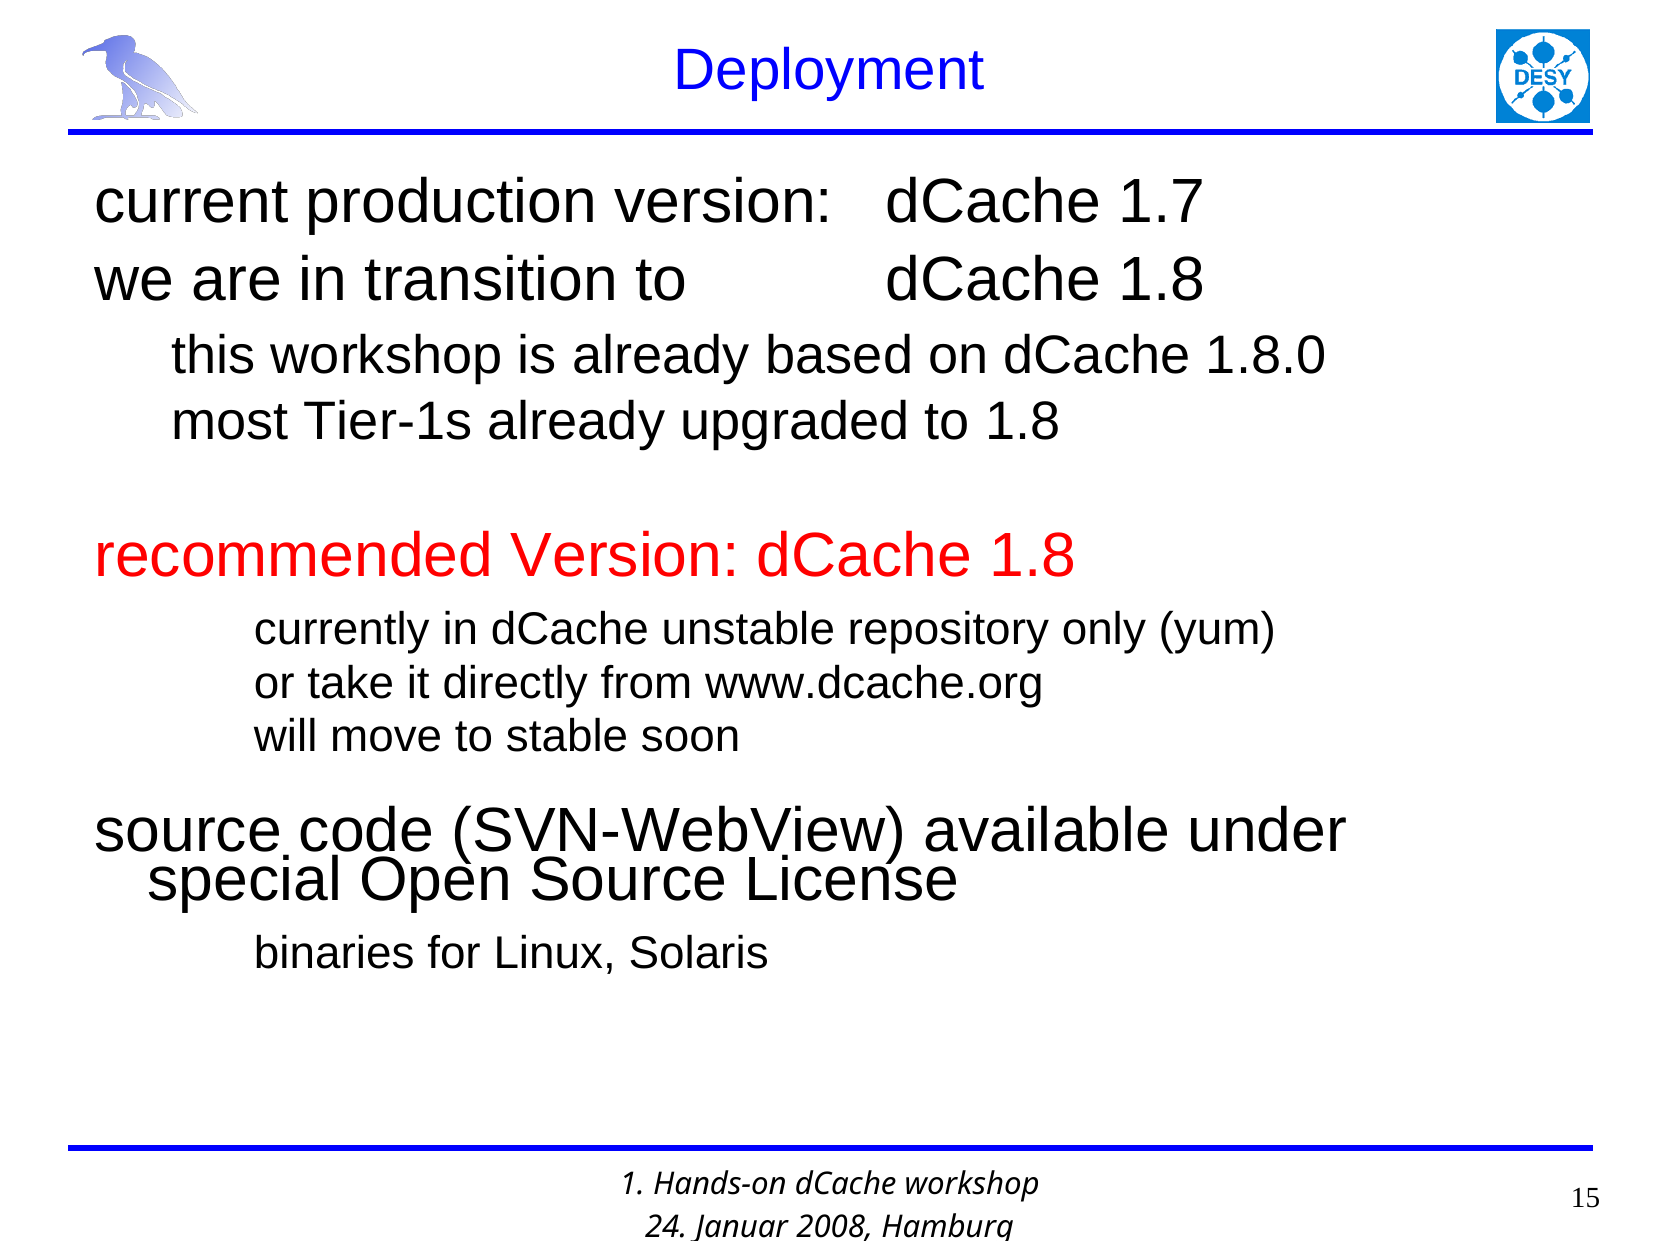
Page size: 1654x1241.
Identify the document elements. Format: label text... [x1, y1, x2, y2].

title Deployment [236, 19, 1423, 119]
picture [57, 22, 223, 133]
picture [1496, 29, 1590, 123]
list current production version: dCache 1.7 we are in transition to dCache 1.8 this workshop is already based on dCache 1.8.0 most Tier-1s already upgraded to 1.8 recommended Version: dCache 1.8 currently in dCache unstable repository only (yum) or take it directly from www.dcache.org will move to stable soon source code (SVN-WebView) available under special Open Source License binaries for Linux, Solaris [76, 183, 1565, 1002]
